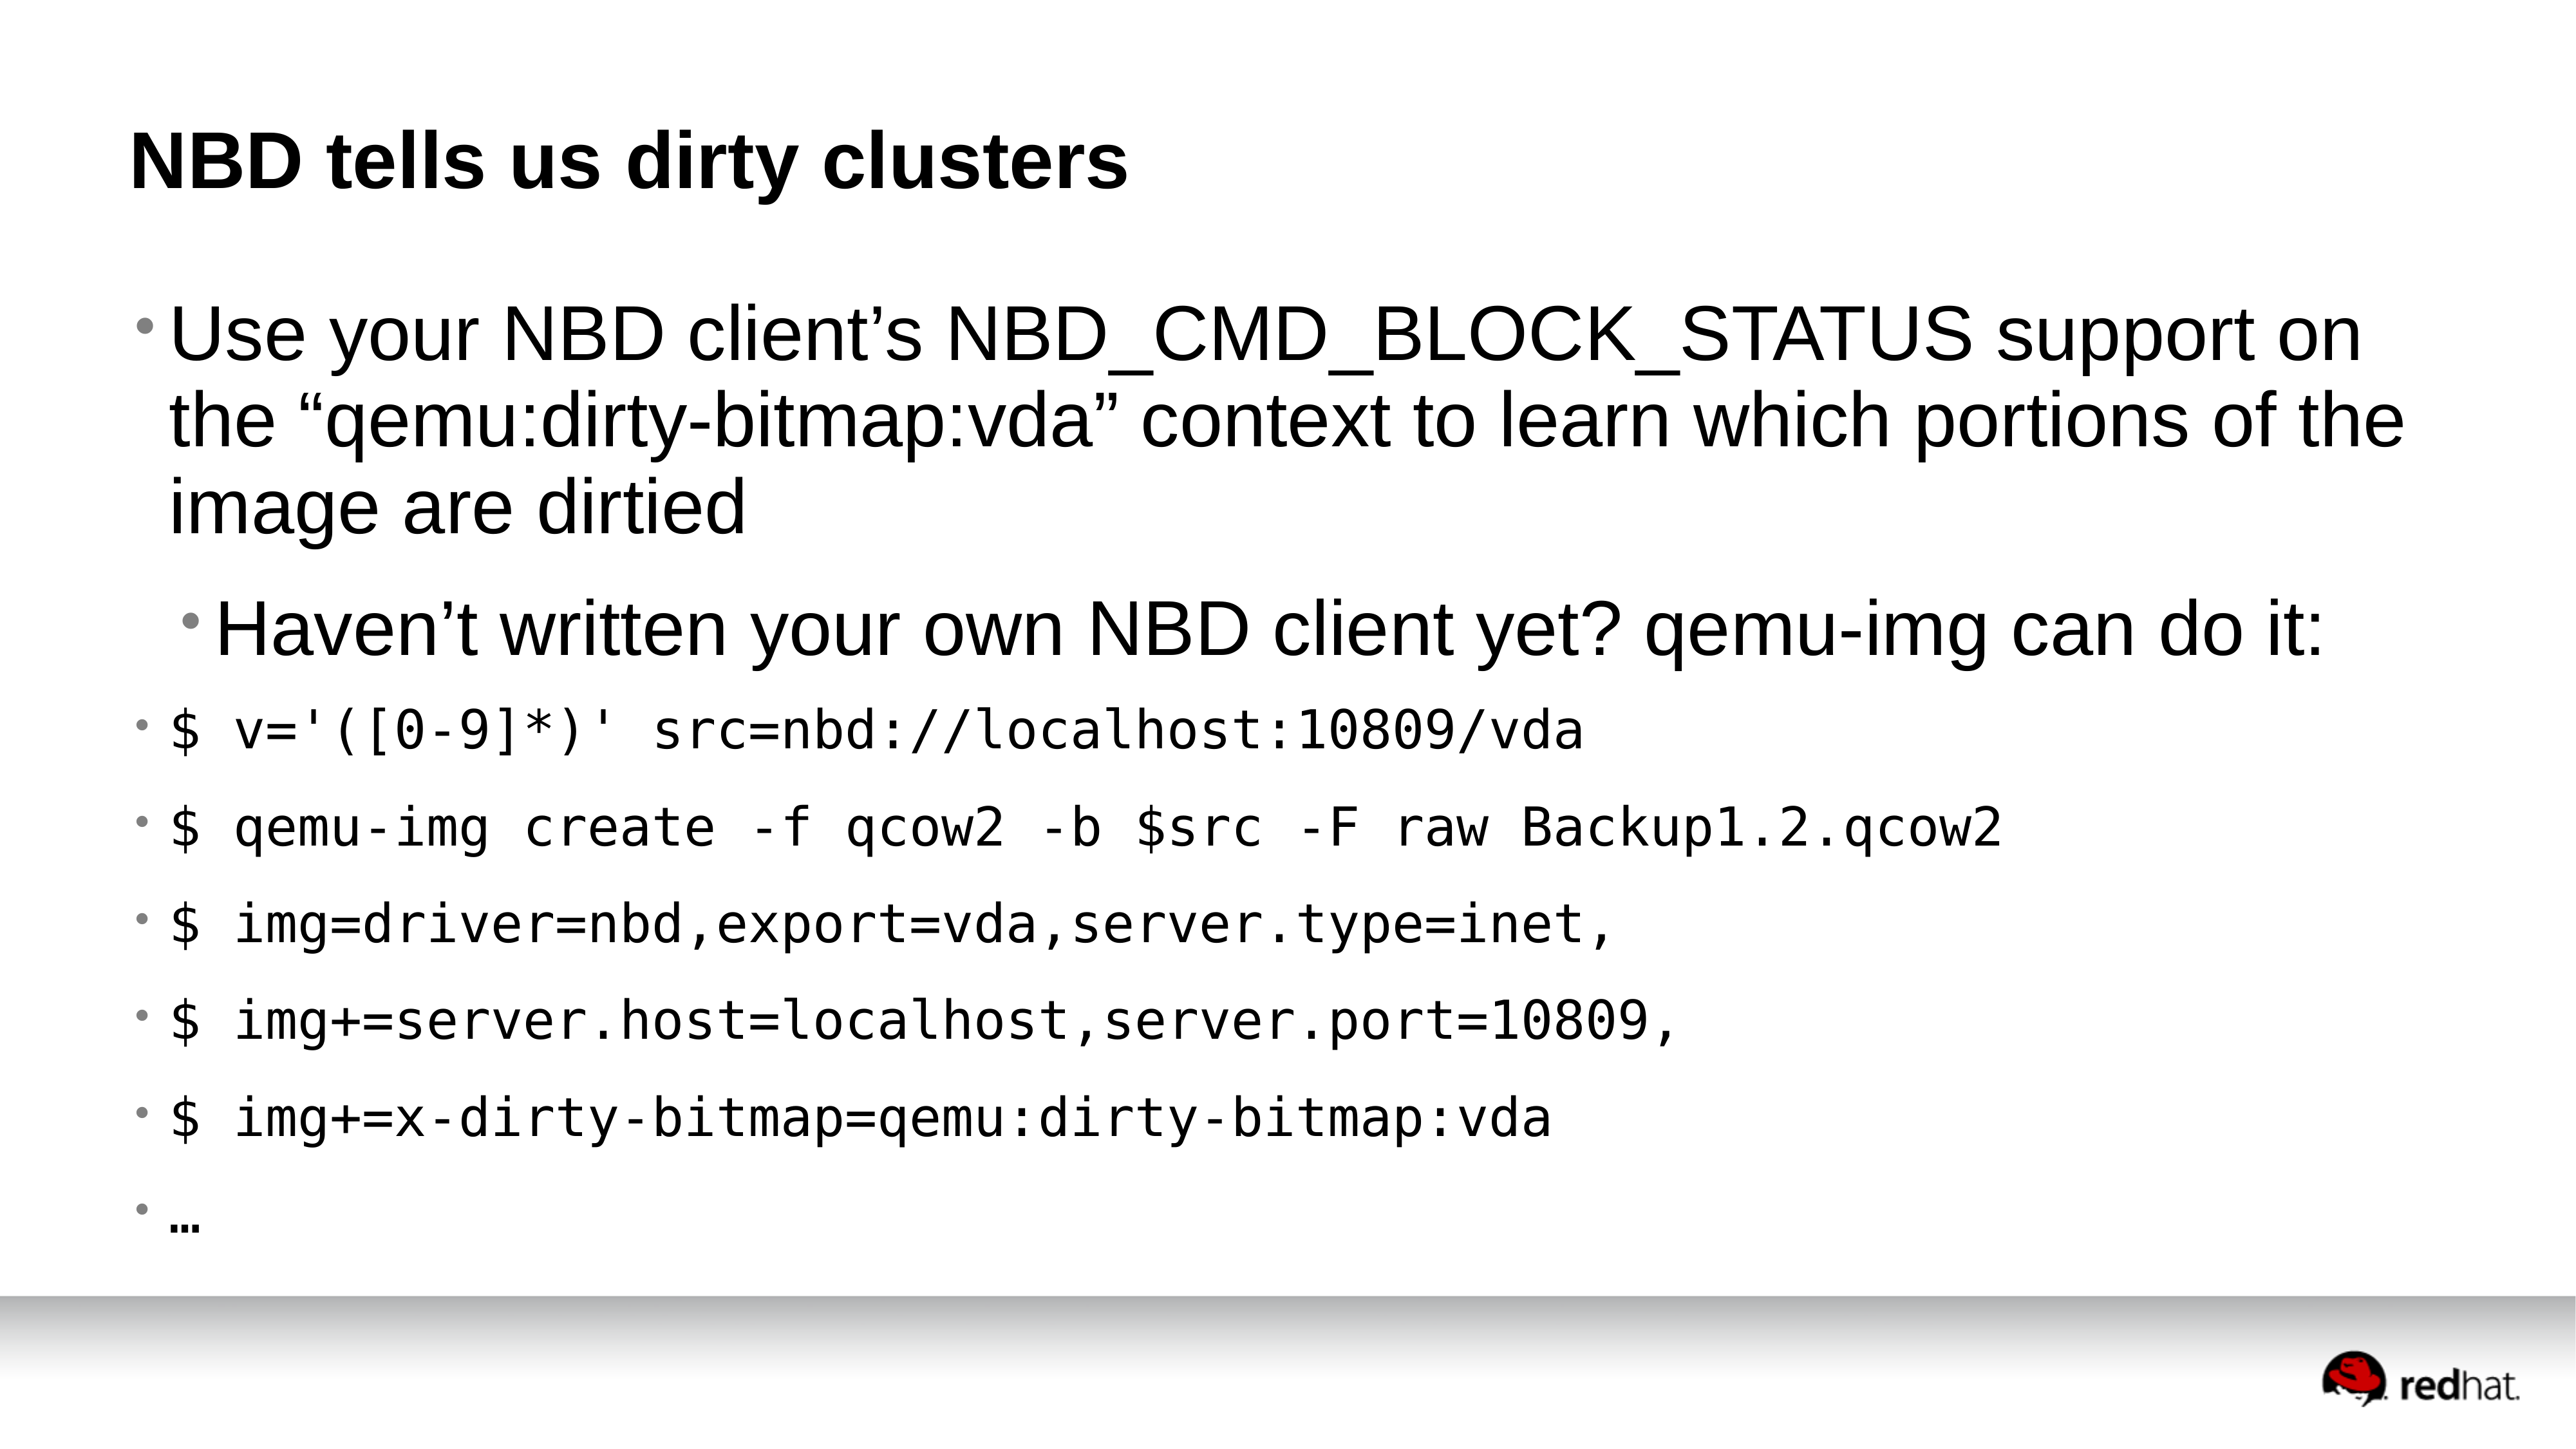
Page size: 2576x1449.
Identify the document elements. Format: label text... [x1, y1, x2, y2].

picture [0, 0, 2576, 1446]
title NBD tells us dirty clusters [129, 100, 2261, 222]
list Use your NBD client’s NBD_CMD_BLOCK_STATUS support on the “qemu:dirty-bitmap:vda” context to learn which portions of the image are dirtied Haven’t written your own NBD client yet? qemu-img can do it: $ v='([0-9]*)' src=nbd://localhost:10809/vda $ qemu-img create -f qcow2 -b $src -F raw Backup1.2.qcow2 $ img=driver=nbd,export=vda,server.type=inet, $ img+=server.host=localhost,server.port=10809, $ img+=x-dirty-bitmap=qemu:dirty-bitmap:vda … [123, 289, 2425, 1246]
